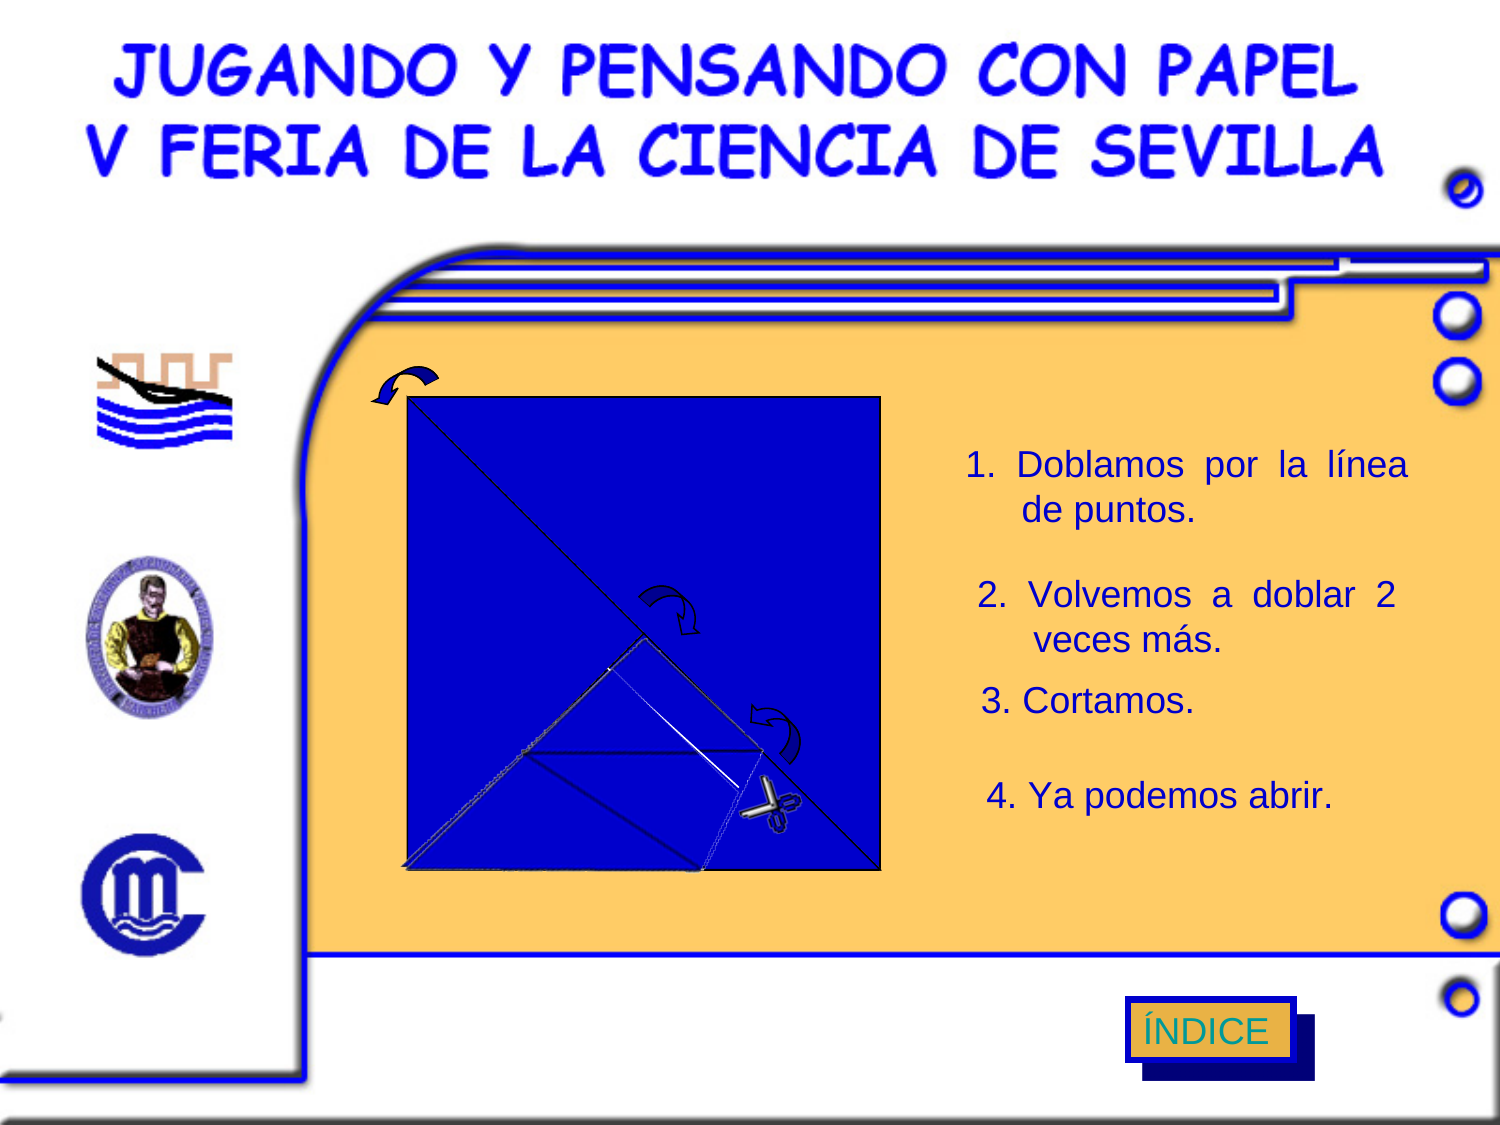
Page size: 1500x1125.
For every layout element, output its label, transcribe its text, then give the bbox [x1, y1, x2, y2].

text_box 4. Ya podemos abrir. [971, 763, 1374, 824]
text_box [372, 366, 439, 405]
text_box [407, 397, 881, 870]
text_box 1. Doblamos por la línea de puntos. [950, 432, 1424, 538]
text_box 2. Volvemos a doblar 2 veces más. [962, 562, 1412, 668]
text_box ÍNDICE [1128, 999, 1294, 1060]
picture [0, 0, 1500, 1125]
text_box 3. Cortamos. [966, 668, 1262, 730]
